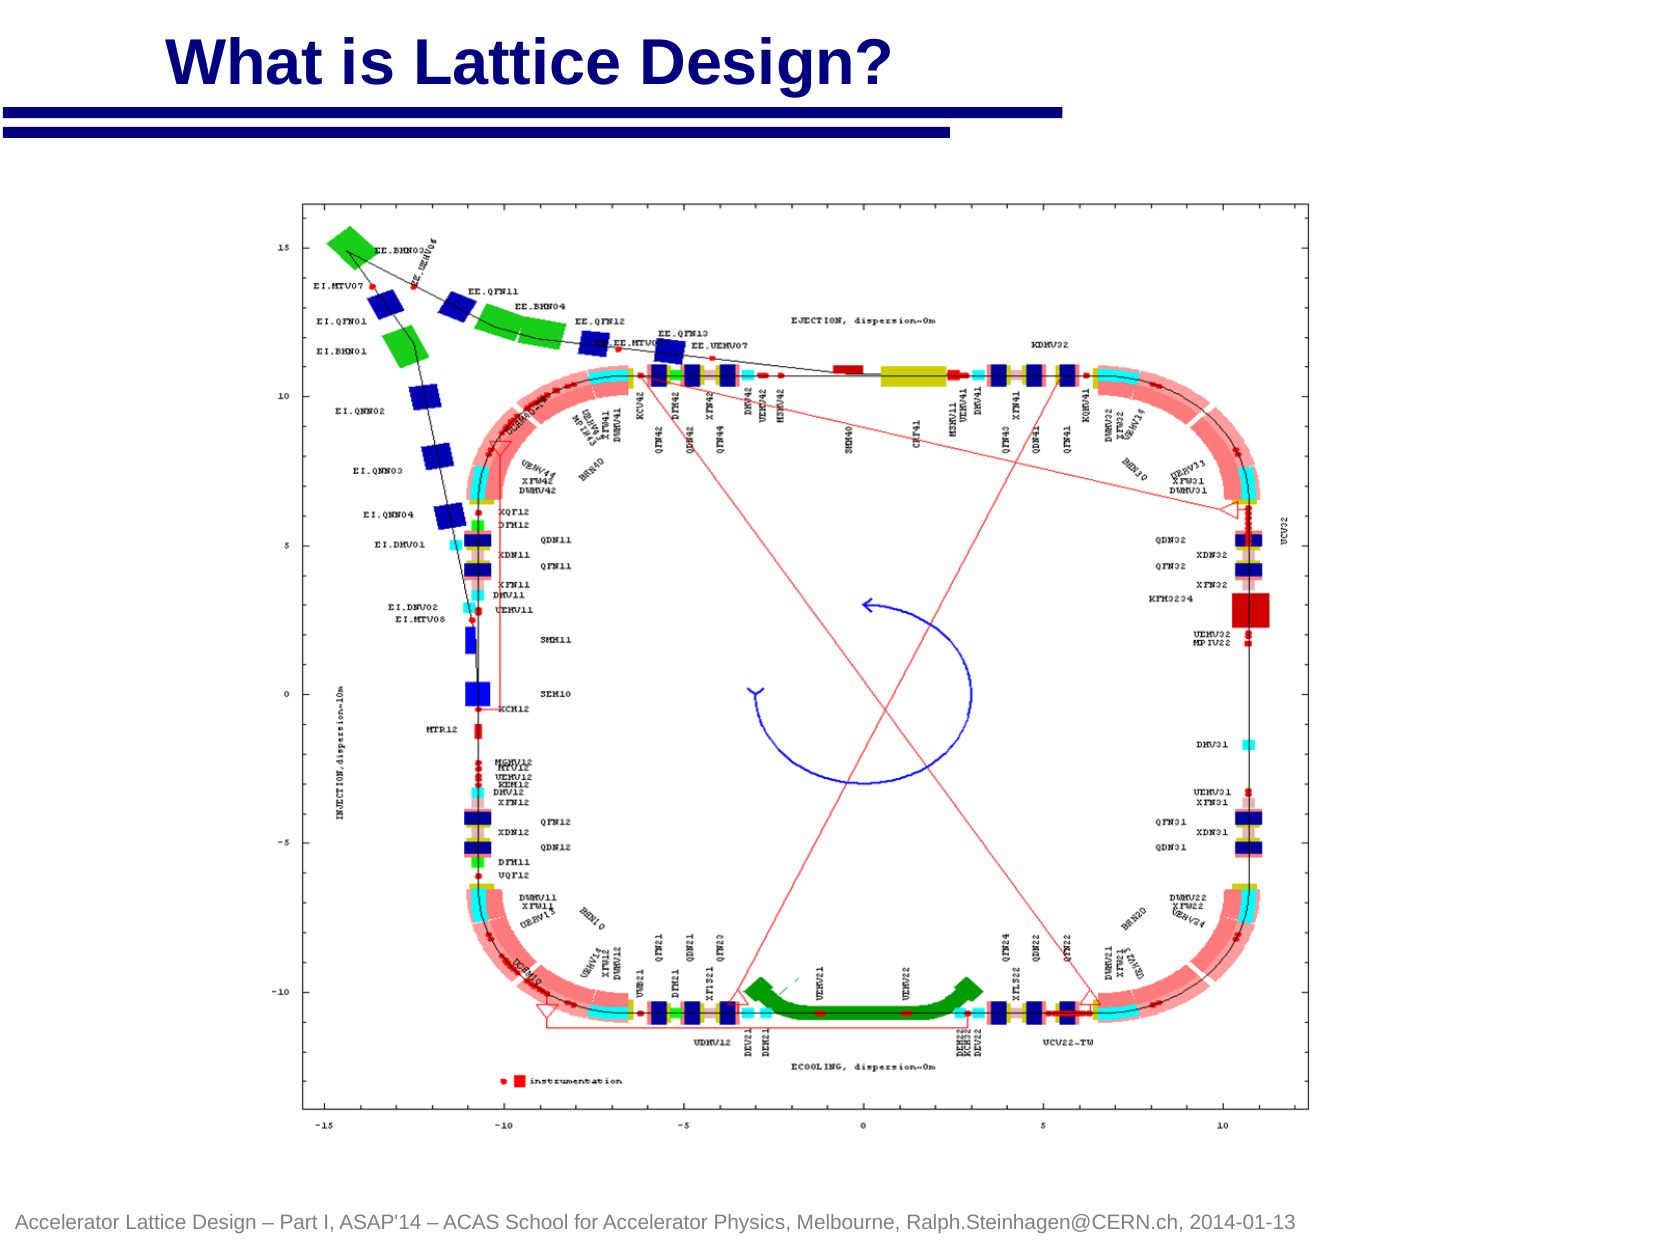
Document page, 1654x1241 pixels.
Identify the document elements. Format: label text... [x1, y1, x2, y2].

title What is Lattice Design? [165, 0, 1323, 124]
picture [271, 200, 1310, 1134]
